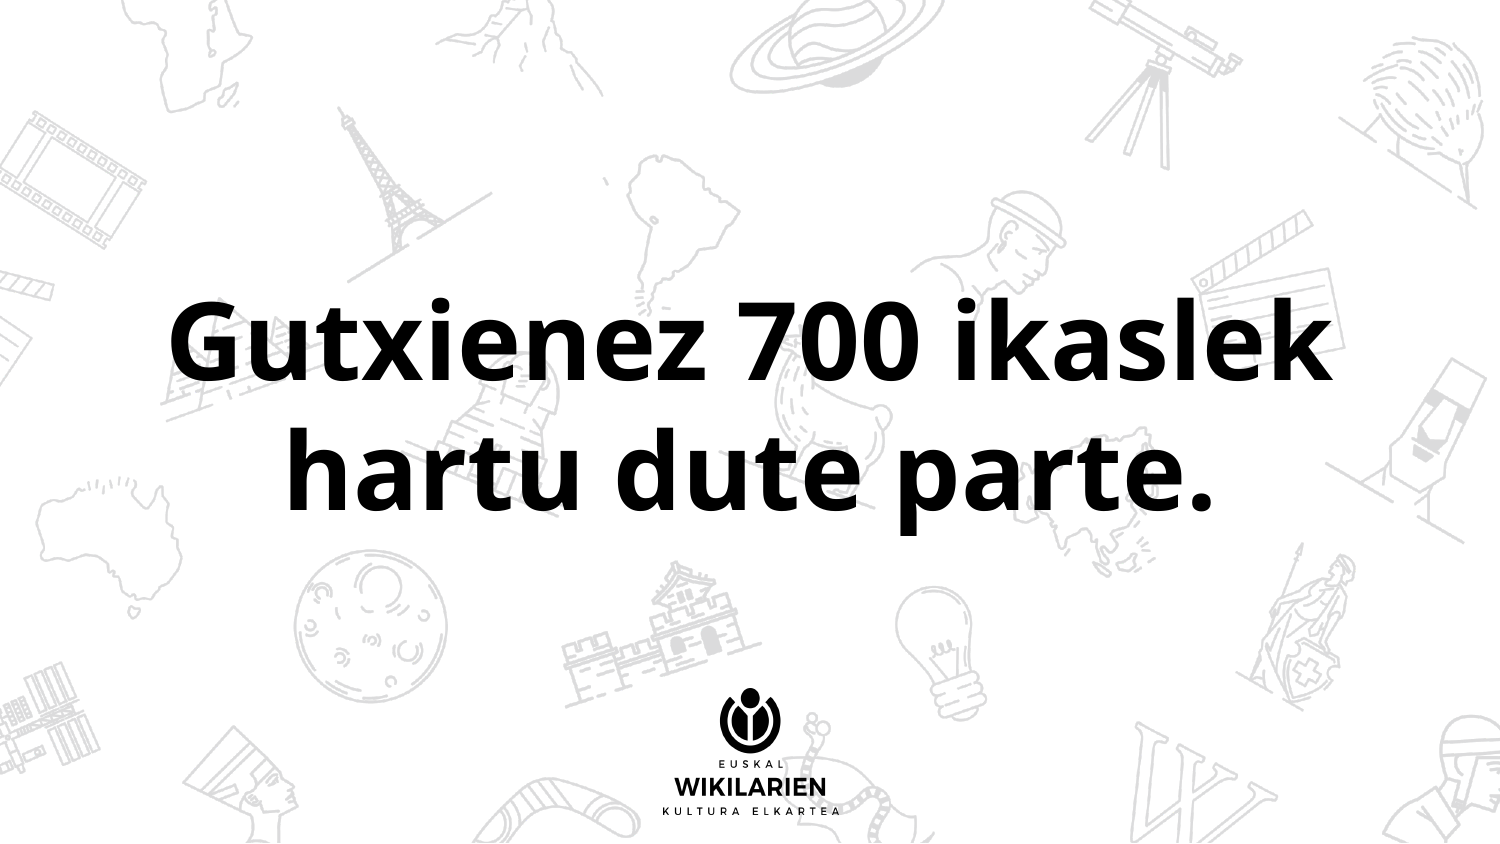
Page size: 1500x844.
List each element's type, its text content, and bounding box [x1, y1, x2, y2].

picture [0, 0, 1500, 844]
title Gutxienez 700 ikaslek hartu dute parte. [116, 237, 1384, 567]
